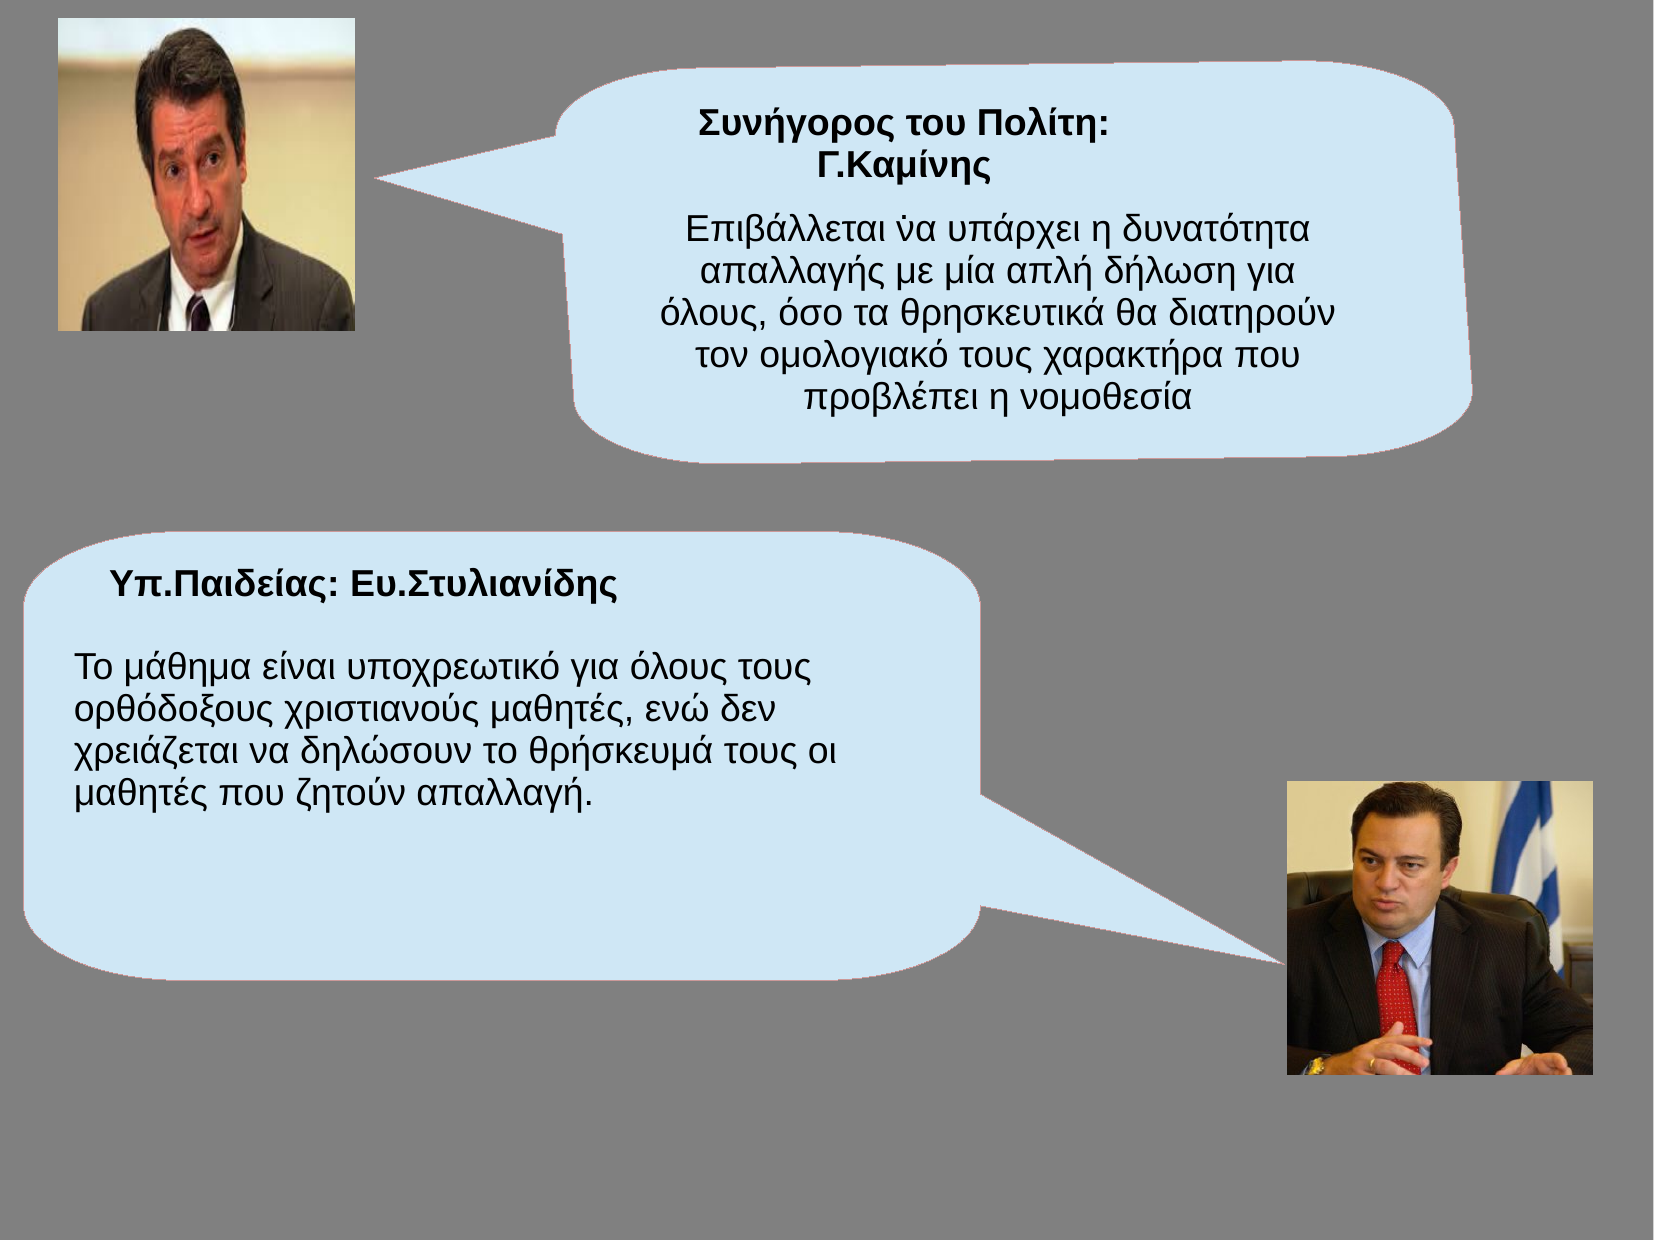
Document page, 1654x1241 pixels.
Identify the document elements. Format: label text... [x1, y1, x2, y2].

text_box [374, 60, 1473, 464]
text_box Υπ.Παιδείας: Ευ.Στυλιανίδης [94, 555, 827, 614]
picture [58, 18, 355, 331]
text_box [23, 531, 1285, 981]
picture [1287, 781, 1593, 1075]
text_box Επιβάλλεται να υπάρχει η δυνατότητα απαλλαγής με μία απλή δήλωση για όλους, όσο τα θρησκευτικά θα διατηρούν τον ομολογιακό τους χαρακτήρα που προβλέπει η νομοθεσία [637, 200, 1359, 426]
text_box Συνήγορος του Πολίτη: Γ.Καμίνης . [614, 94, 1195, 238]
text_box Το μάθημα είναι υποχρεωτικό για όλους τους ορθόδοξους χριστιανούς μαθητές, ενώ δεν χρειάζεται να δηλώσουν το θρήσκευμά τους οι μαθητές που ζητούν απαλλαγή. [59, 637, 910, 821]
